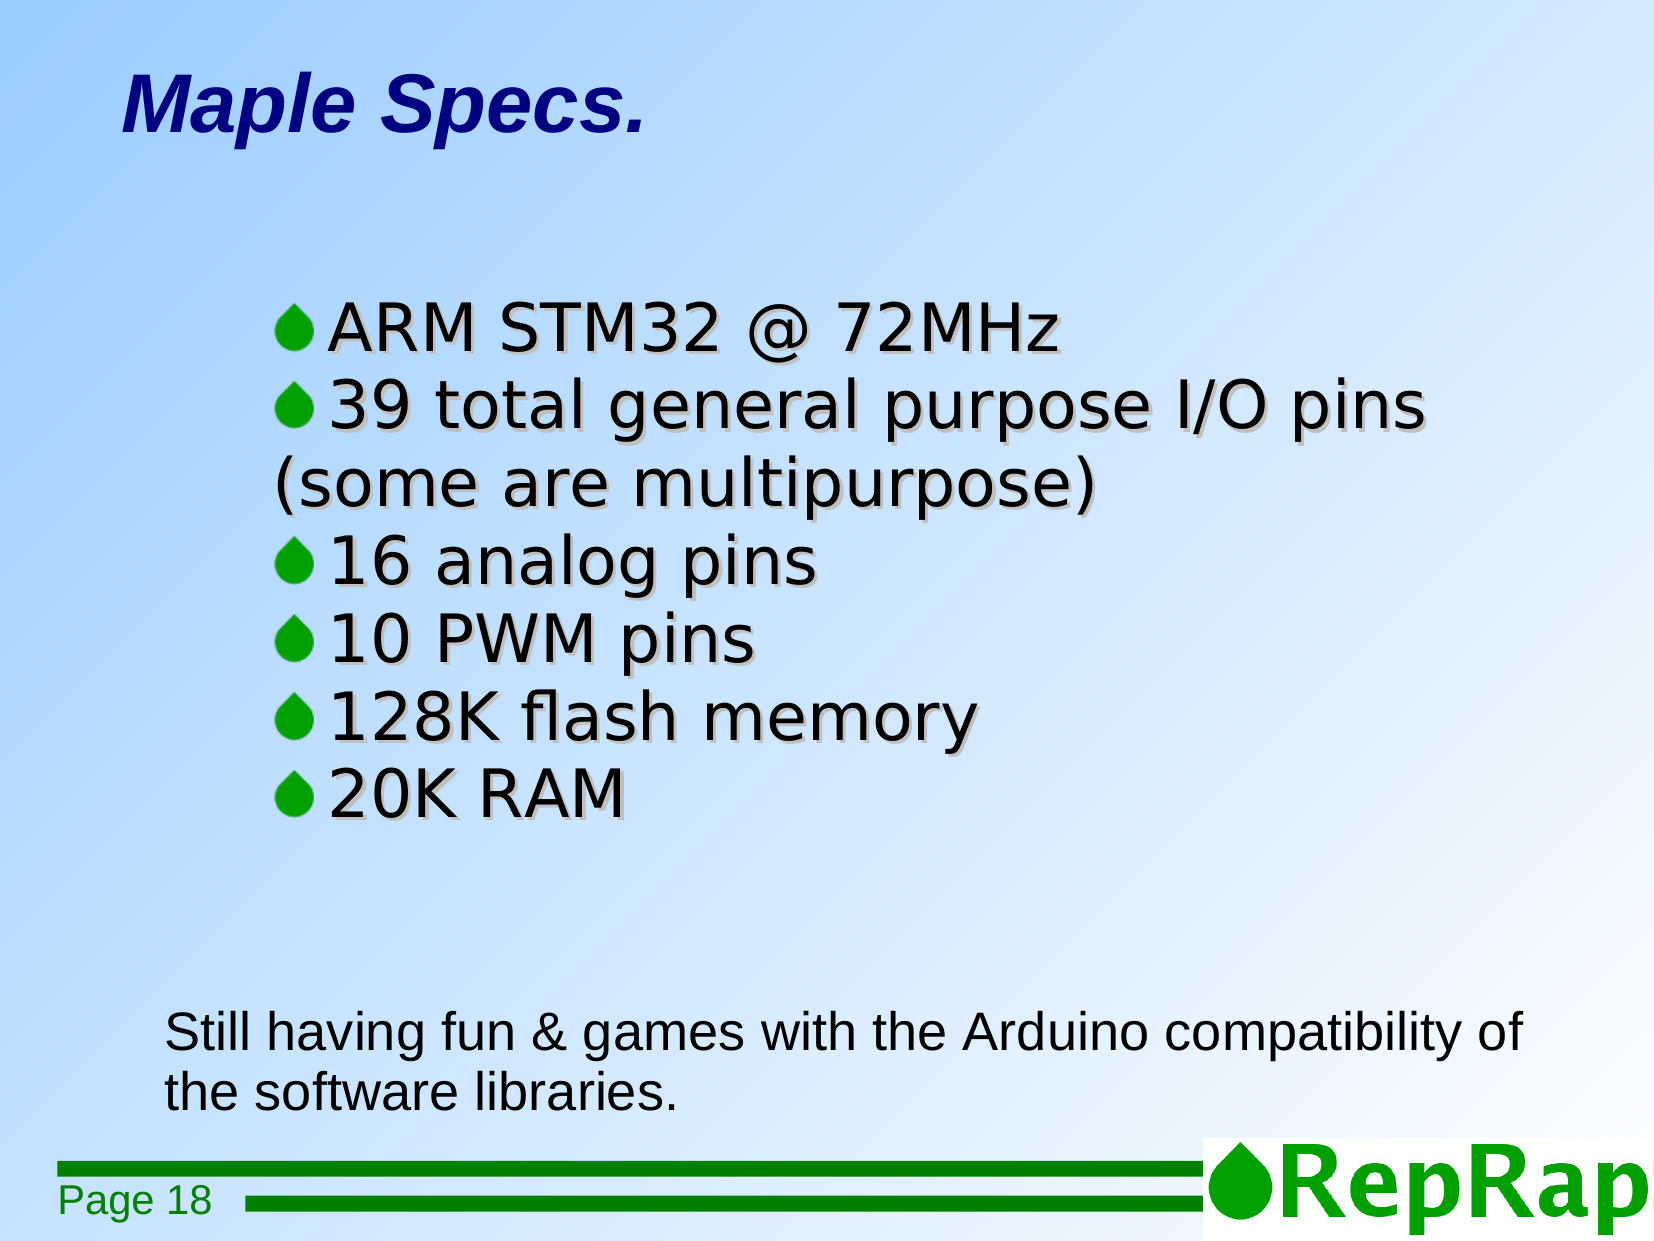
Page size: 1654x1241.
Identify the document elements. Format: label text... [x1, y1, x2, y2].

text_box Still having fun & games with the Arduino compatibility of the software libraries. [164, 1001, 1556, 1208]
title Maple Specs. [121, 0, 1534, 208]
text_box ARM STM32 @ 72MHz 39 total general purpose I/O pins (some are multipurpose) 16 analog pins 10 PWM pins 128K flash memory 20K RAM [272, 289, 1505, 834]
picture [1203, 1138, 1654, 1241]
